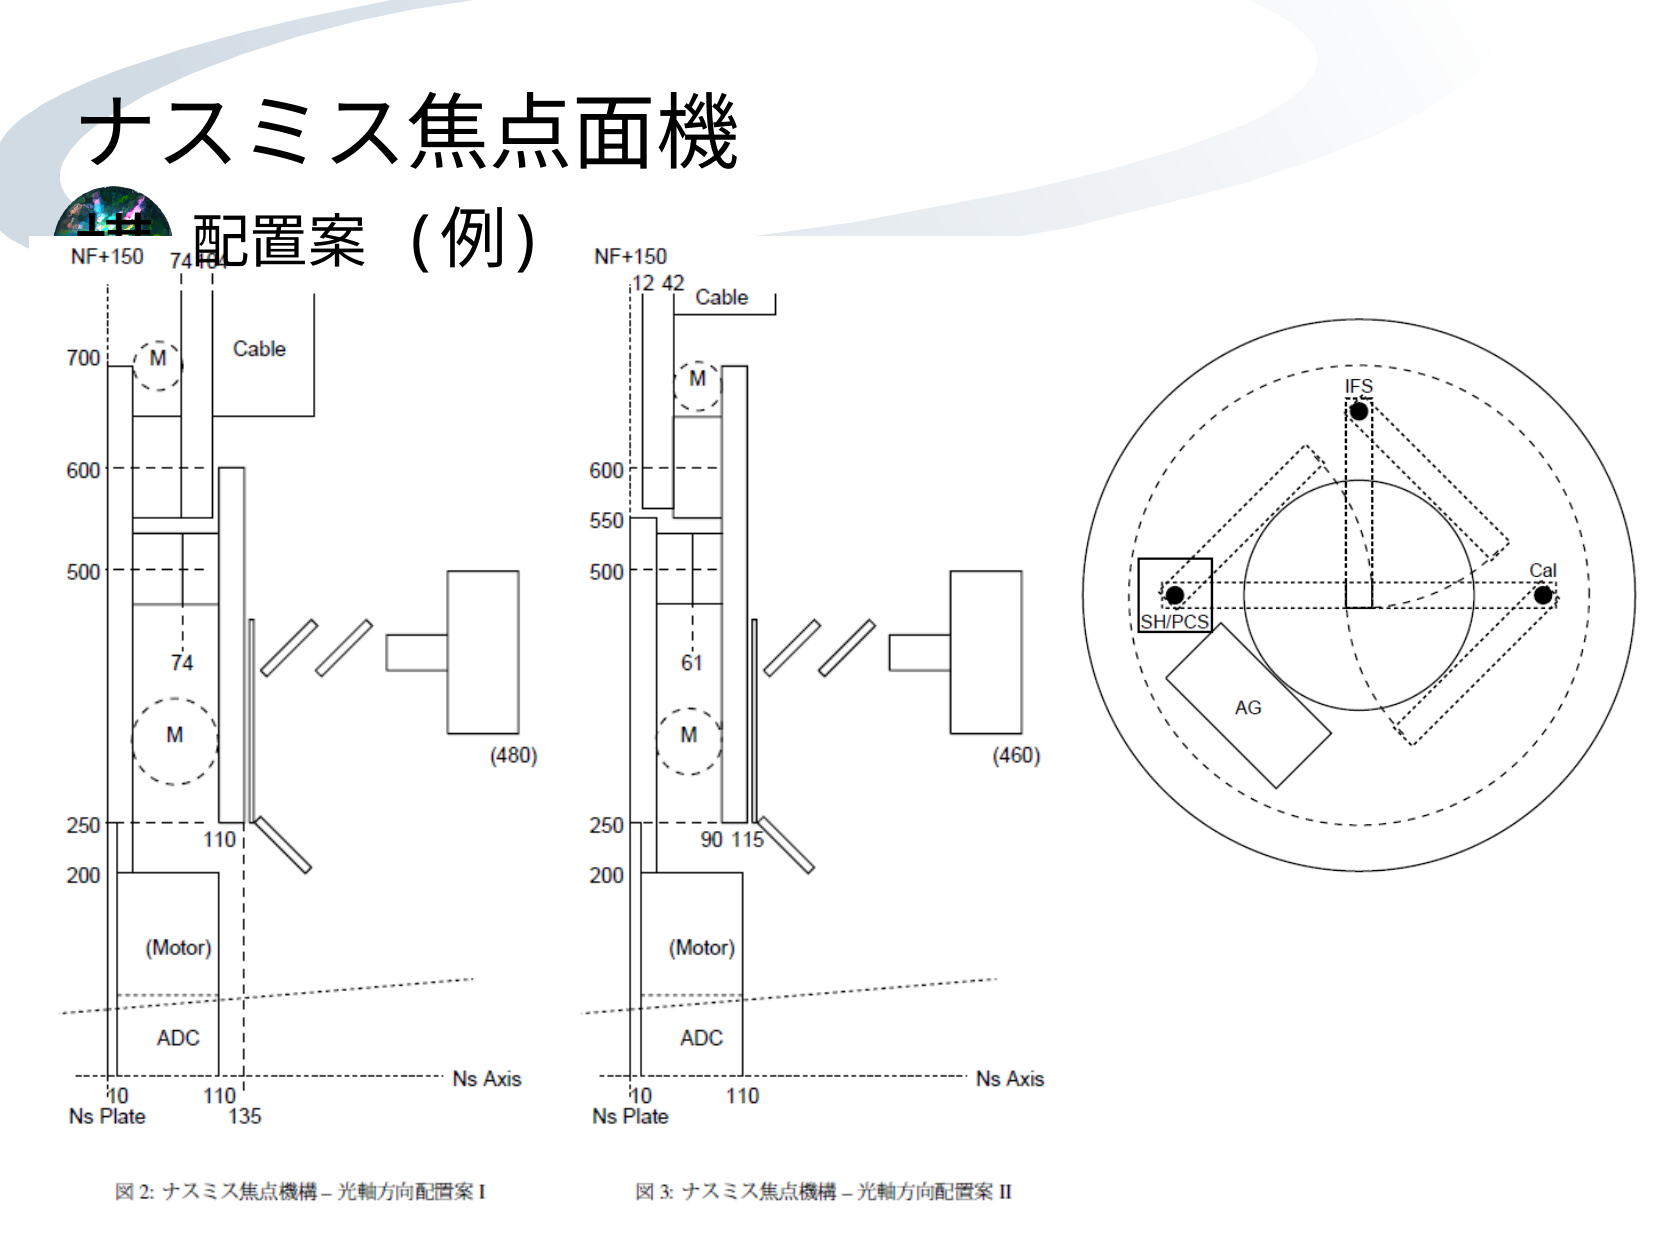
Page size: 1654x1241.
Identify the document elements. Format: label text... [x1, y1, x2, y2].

picture [1062, 299, 1654, 886]
picture [29, 175, 1055, 1213]
text_box ナスミス焦点面機構 [59, 59, 827, 158]
text_box 配置案 (例) [177, 177, 1565, 259]
